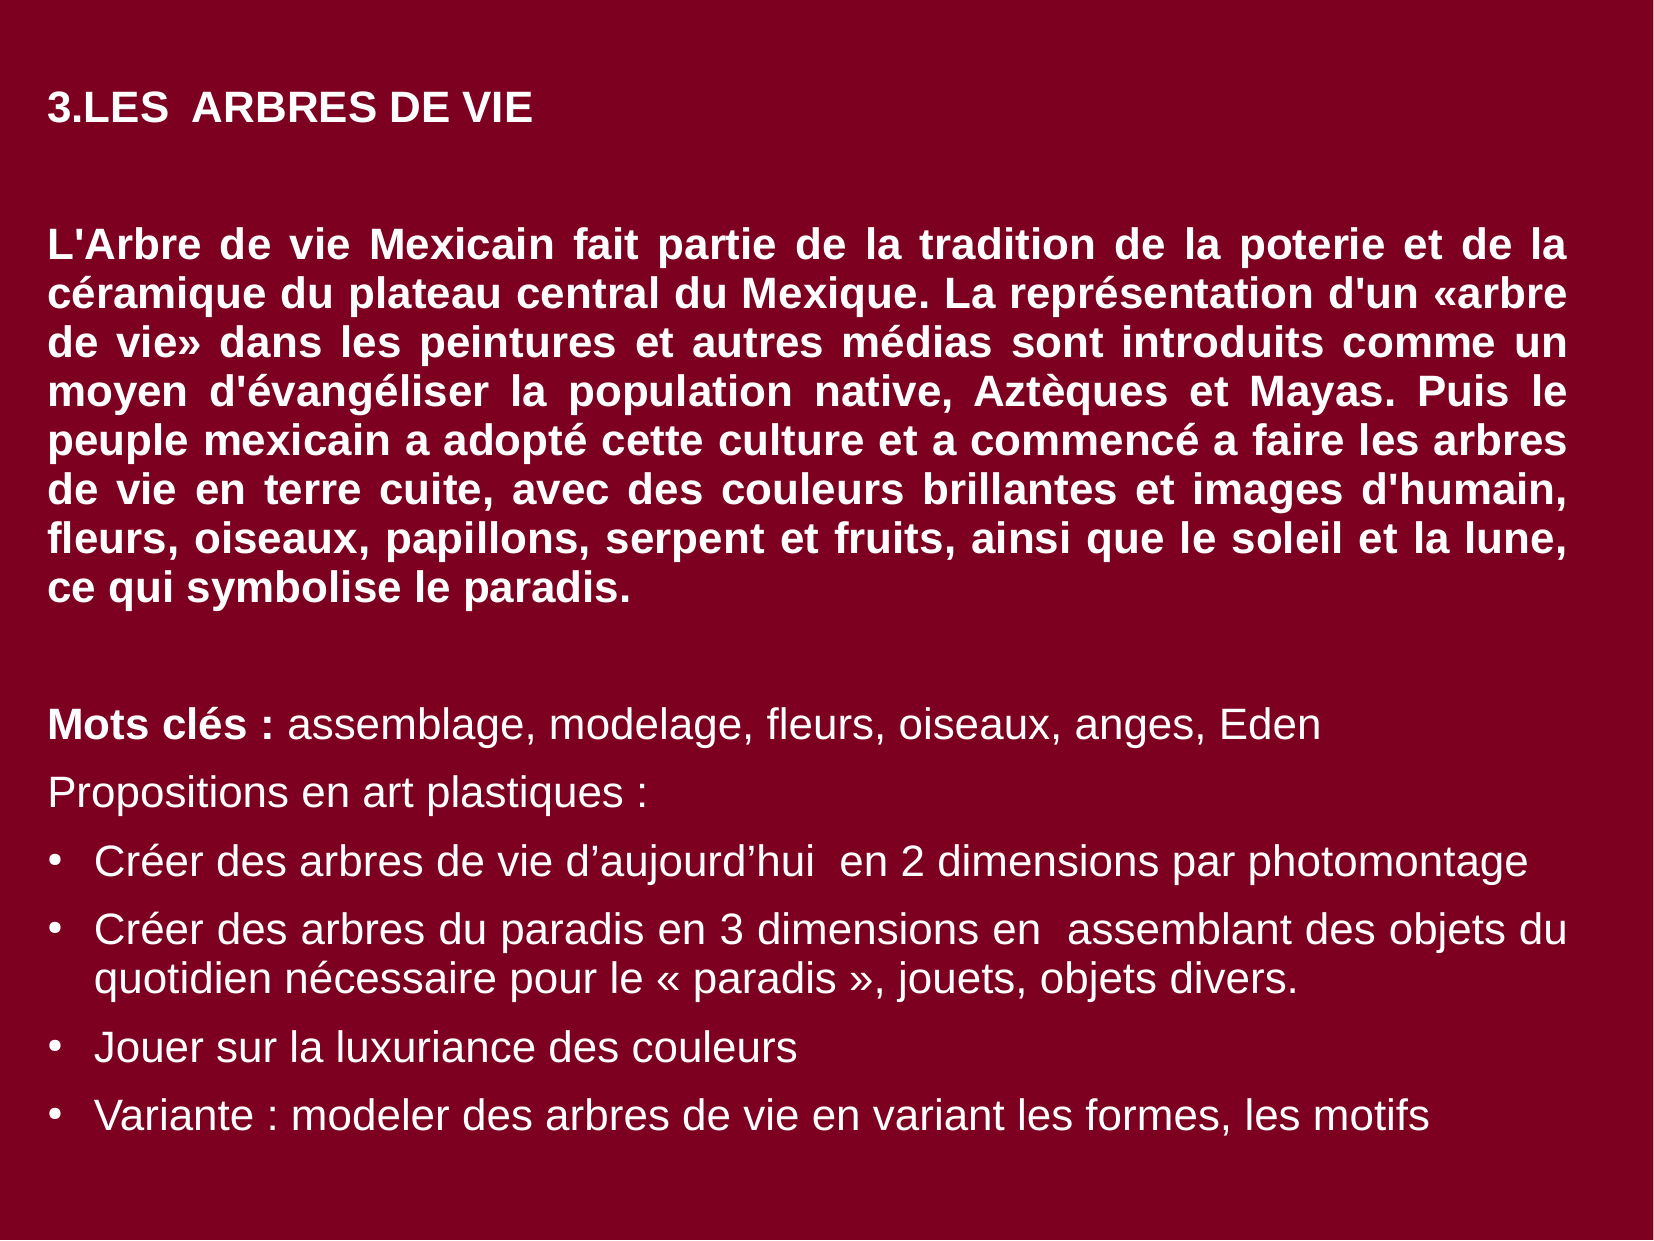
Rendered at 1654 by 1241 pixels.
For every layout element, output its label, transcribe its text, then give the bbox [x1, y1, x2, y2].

list 3.LES ARBRES DE VIE L'Arbre de vie Mexicain fait partie de la tradition de la poterie et de la céramique du plateau central du Mexique. La représentation d'un «arbre de vie» dans les peintures et autres médias sont introduits comme un moyen d'évangéliser la population native, Aztèques et Mayas. Puis le peuple mexicain a adopté cette culture et a commencé a faire les arbres de vie en terre cuite, avec des couleurs brillantes et images d'humain, fleurs, oiseaux, papillons, serpent et fruits, ainsi que le soleil et la lune, ce qui symbolise le paradis. Mots clés : assemblage, modelage, fleurs, oiseaux, anges, Eden Propositions en art plastiques : Créer des arbres de vie d’aujourd’hui en 2 dimensions par photomontage Créer des arbres du paradis en 3 dimensions en assemblant des objets du quotidien nécessaire pour le « paradis », jouets, objets divers. Jouer sur la luxuriance des couleurs Variante : modeler des arbres de vie en variant les formes, les motifs [47, 82, 1571, 1170]
